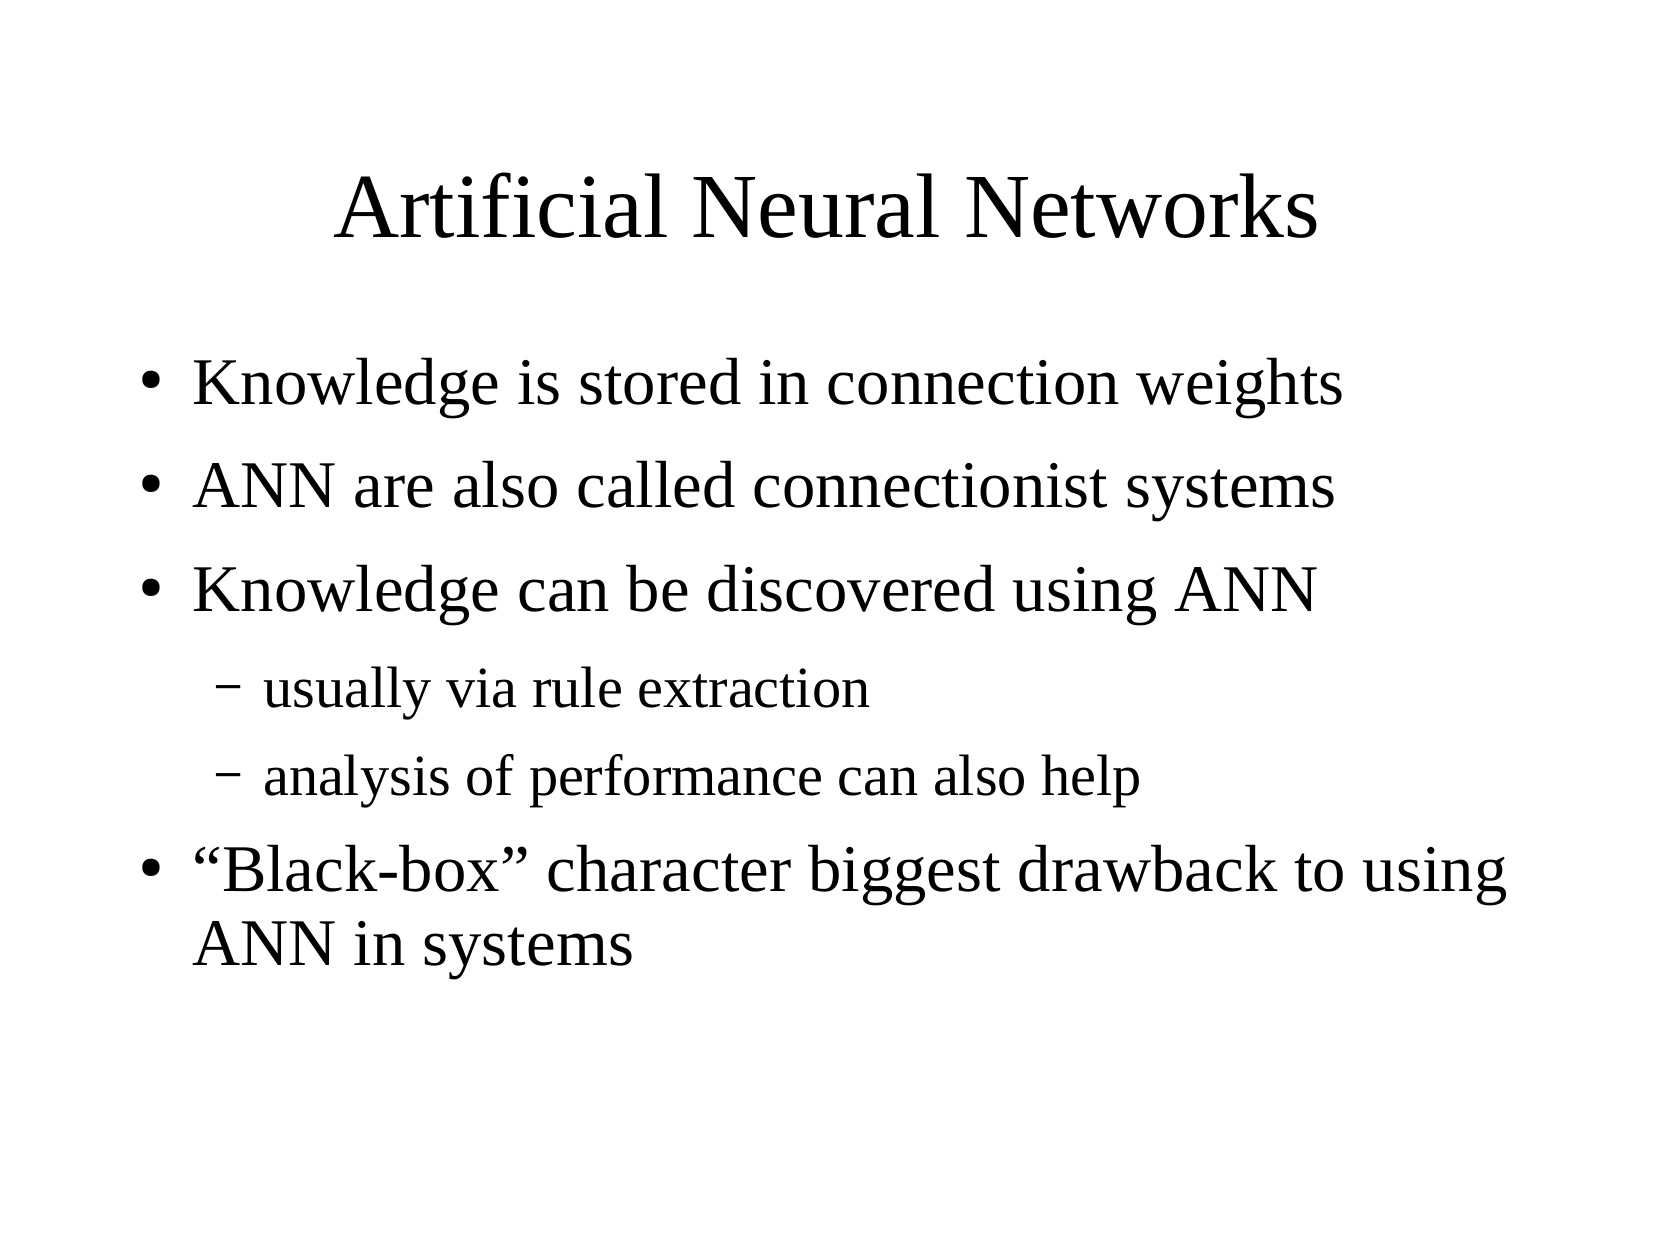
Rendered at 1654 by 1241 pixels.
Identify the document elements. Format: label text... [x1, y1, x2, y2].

title Artificial Neural Networks [121, 102, 1534, 311]
list Knowledge is stored in connection weights ANN are also called connectionist systems Knowledge can be discovered using ANN usually via rule extraction analysis of performance can also help “Black-box” character biggest drawback to using ANN in systems [121, 344, 1534, 1127]
